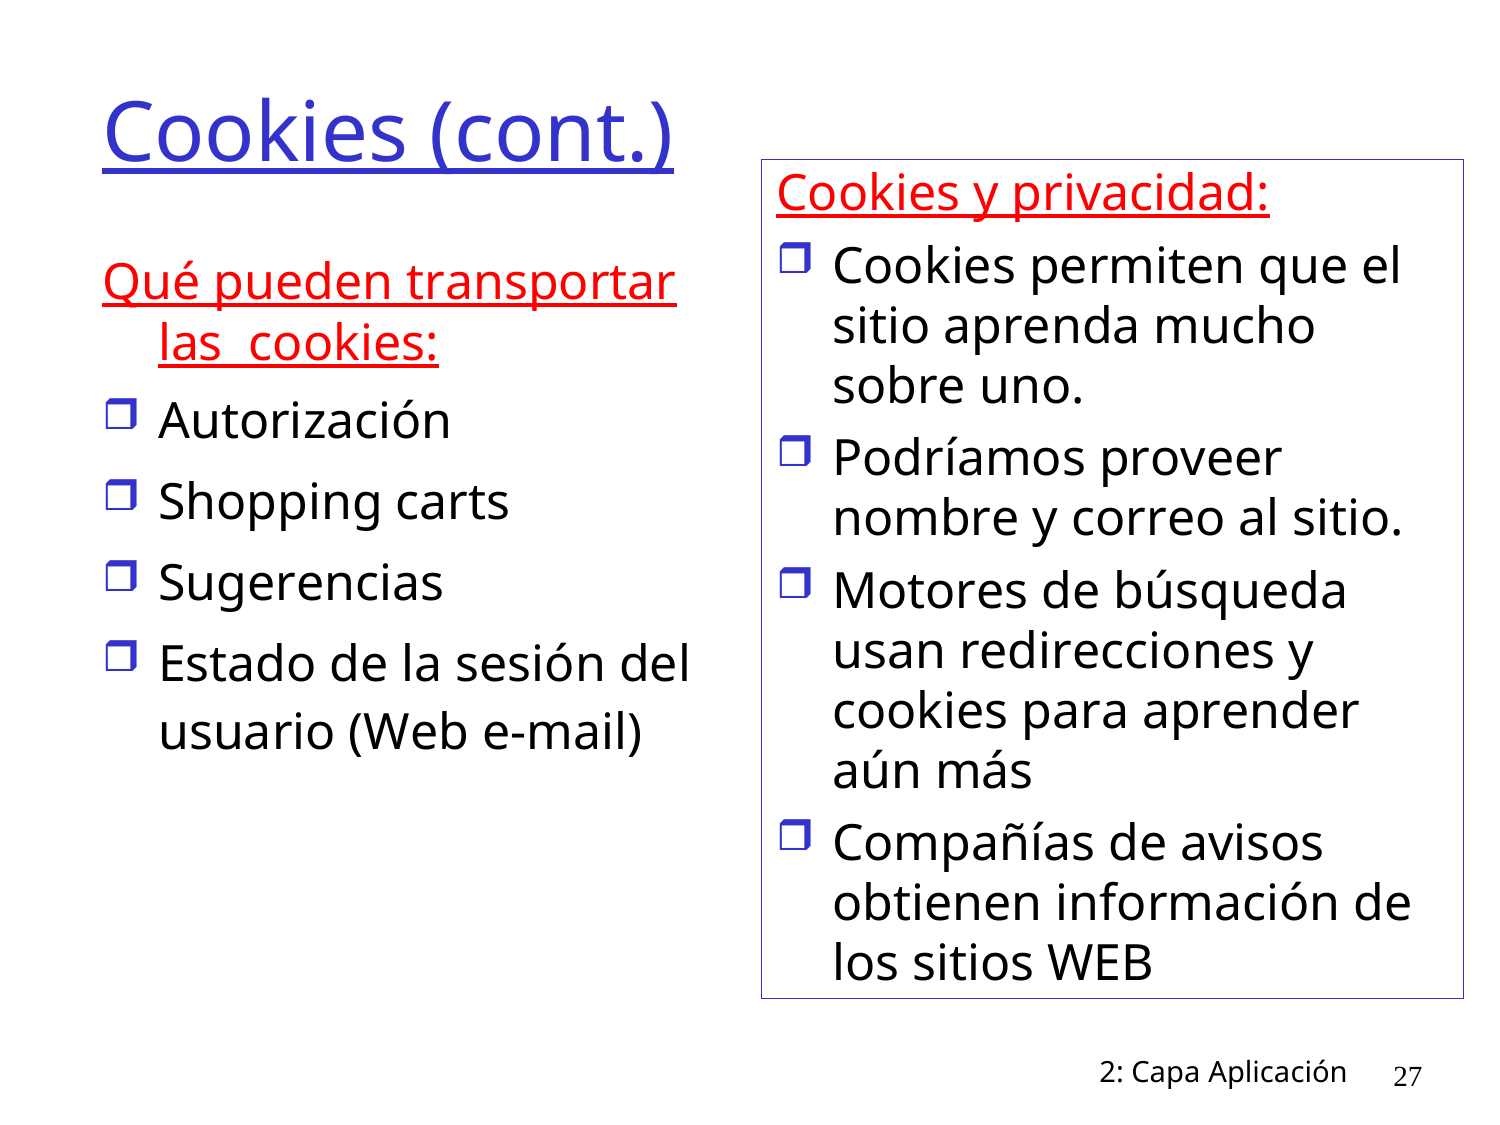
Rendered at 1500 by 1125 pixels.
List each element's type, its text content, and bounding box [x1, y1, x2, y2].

list Qué pueden transportar las cookies: Autorización Shopping carts Sugerencias Estado de la sesión del usuario (Web e-mail) [87, 242, 713, 1006]
title Cookies (cont.) [87, 37, 1363, 225]
text_box Cookies y privacidad: Cookies permiten que el sitio aprenda mucho sobre uno. Podríamos proveer nombre y correo al sitio. Motores de búsqueda usan redirecciones y cookies para aprender aún más Compañías de avisos obtienen información de los sitios WEB [761, 159, 1464, 999]
